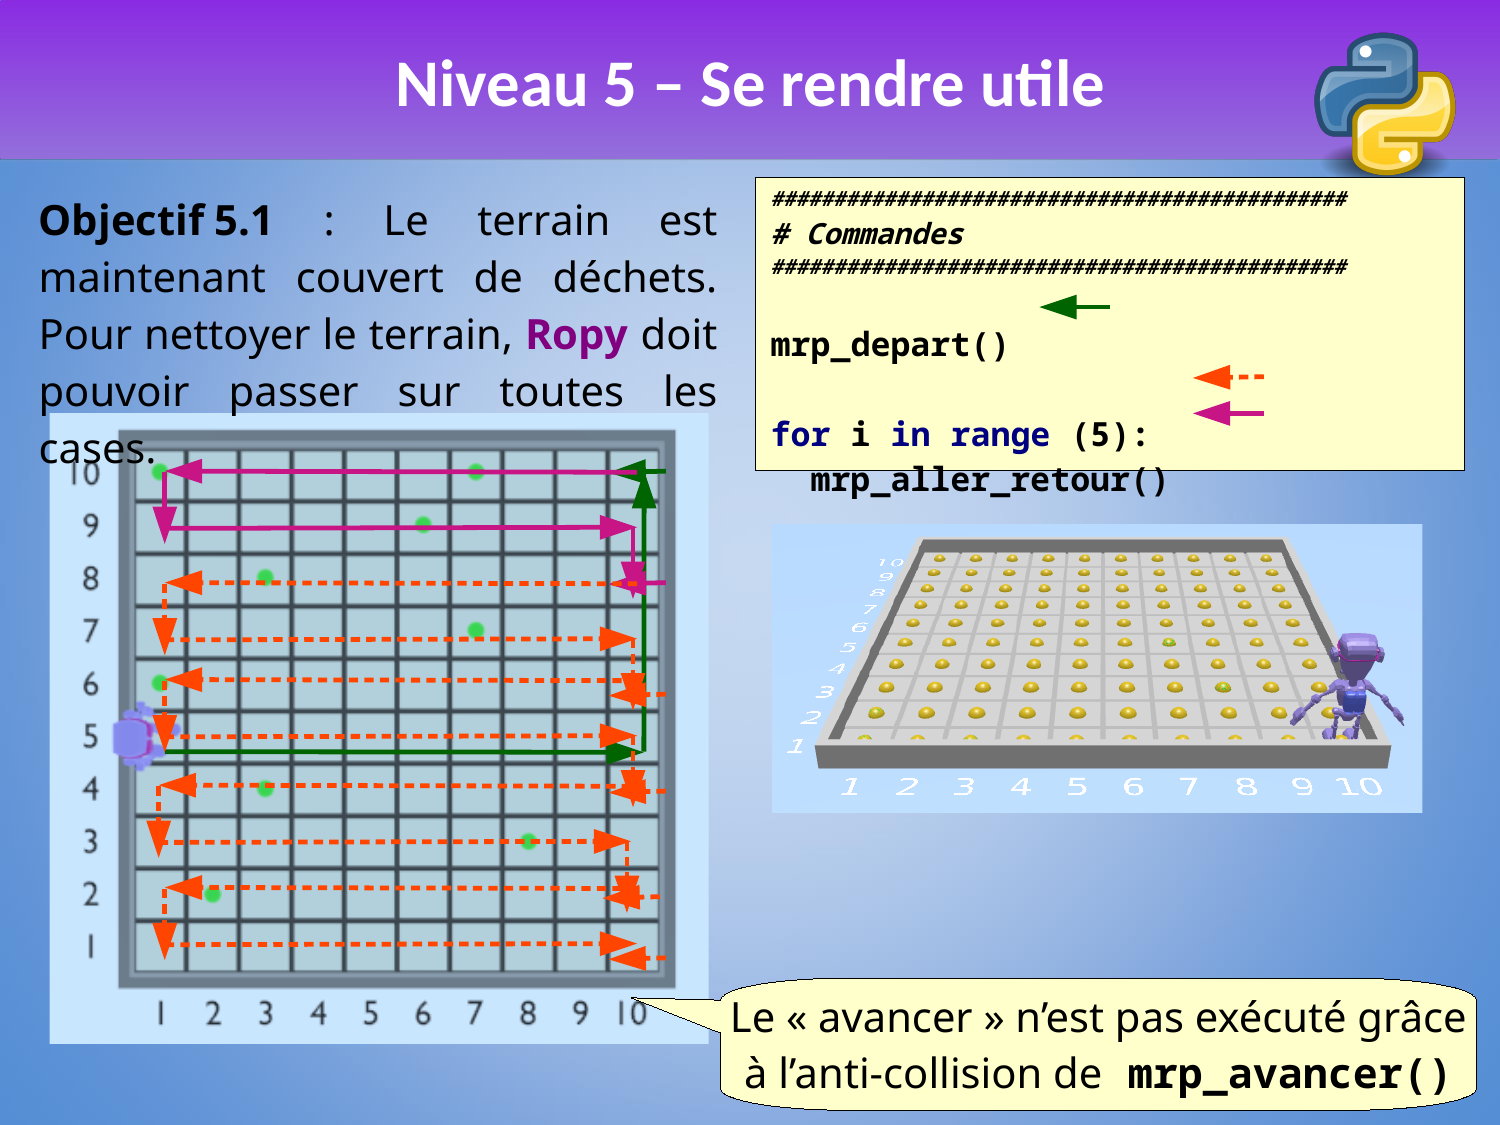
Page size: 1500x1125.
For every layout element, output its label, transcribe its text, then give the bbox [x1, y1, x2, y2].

text_box Objectif 5.1 : Le terrain est maintenant couvert de déchets. Pour nettoyer le terrain, Ropy doit pouvoir passer sur toutes les cases. [23, 183, 733, 365]
picture [0, 29, 1500, 1125]
text_box Le « avancer » n’est pas exécuté grâce à l’anti-collision de mrp_avancer() [631, 978, 1477, 1111]
text_box Niveau 5 – Se rendre utile [0, 0, 1500, 159]
text_box ############################################## # Commandes ############################################## mrp_depart() for i in range (5): mrp_aller_retour() [755, 177, 1465, 471]
